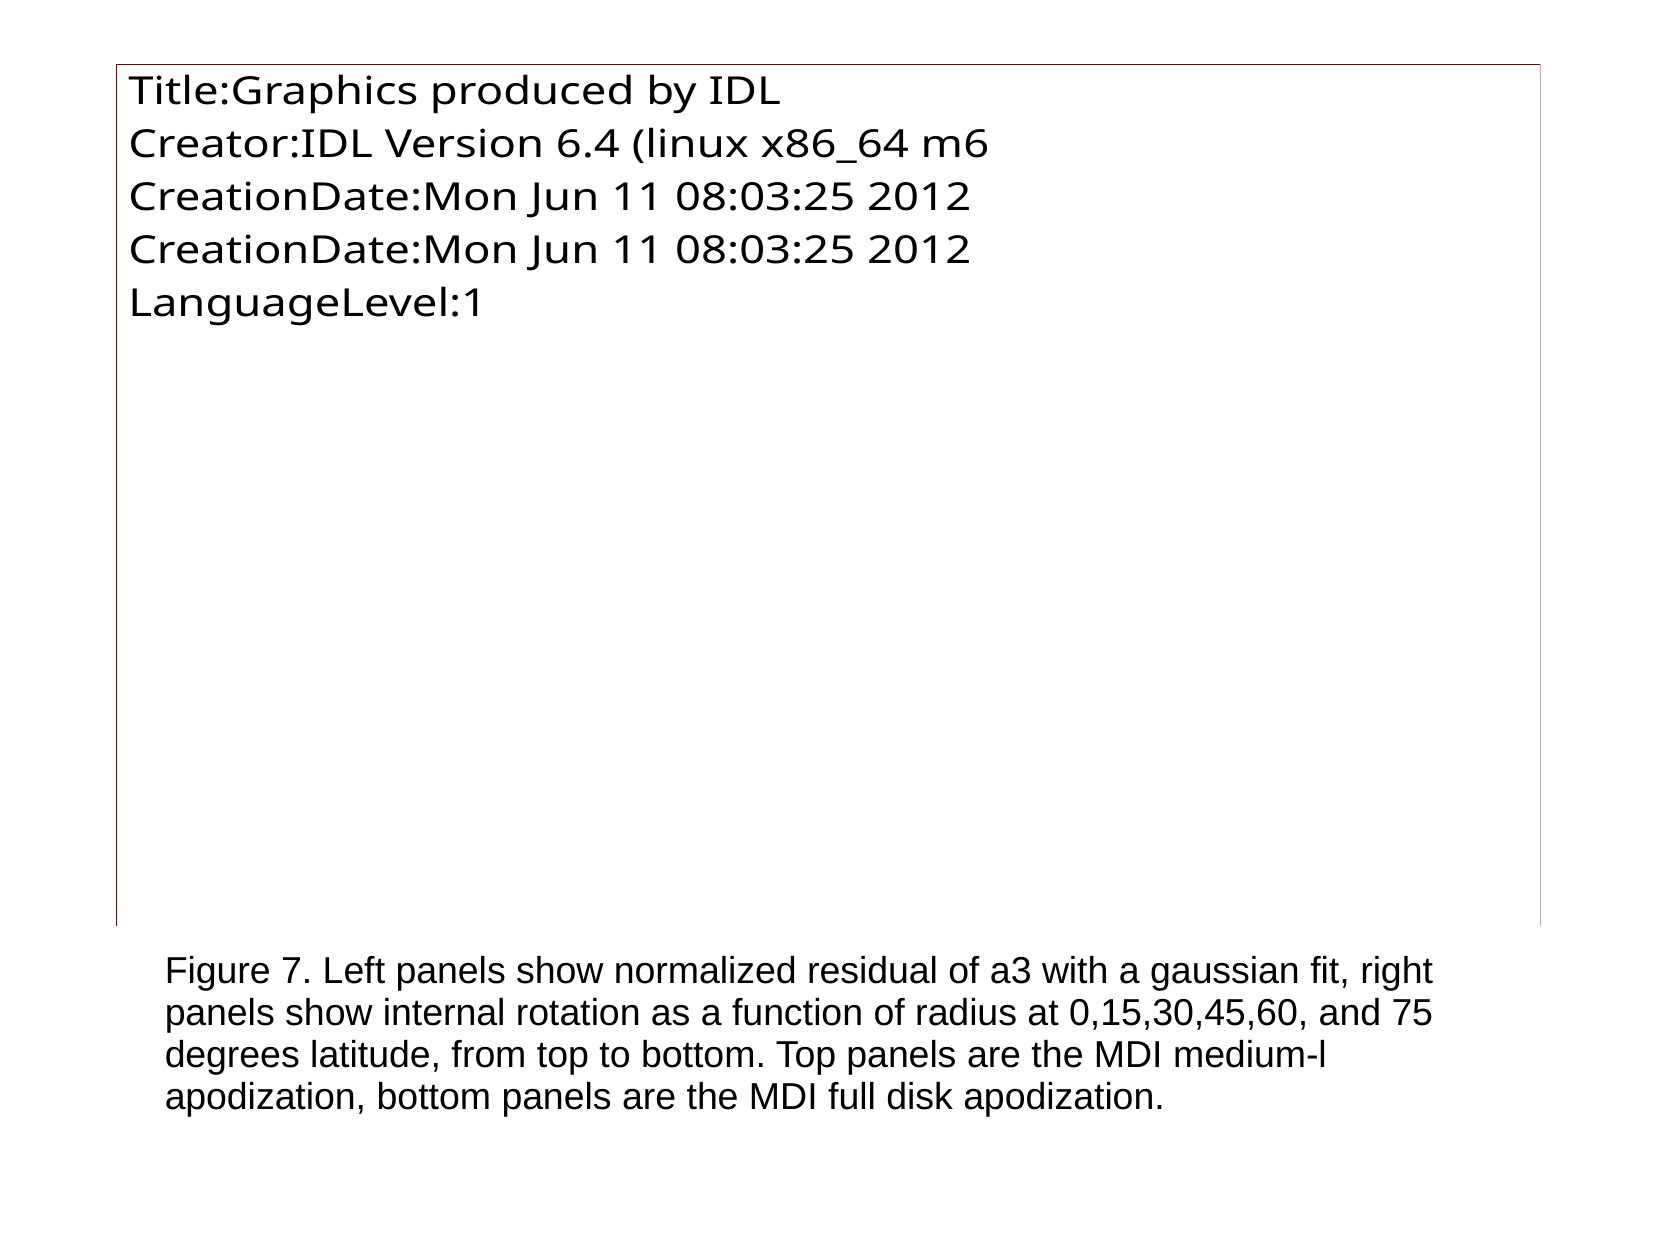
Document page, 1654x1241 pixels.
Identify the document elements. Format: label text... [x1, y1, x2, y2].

text_box Figure 7. Left panels show normalized residual of a3 with a gaussian fit, right panels show internal rotation as a function of radius at 0,15,30,45,60, and 75 degrees latitude, from top to bottom. Top panels are the MDI medium-l apodization, bottom panels are the MDI full disk apodization. [150, 942, 1538, 1126]
picture [113, 61, 1541, 926]
